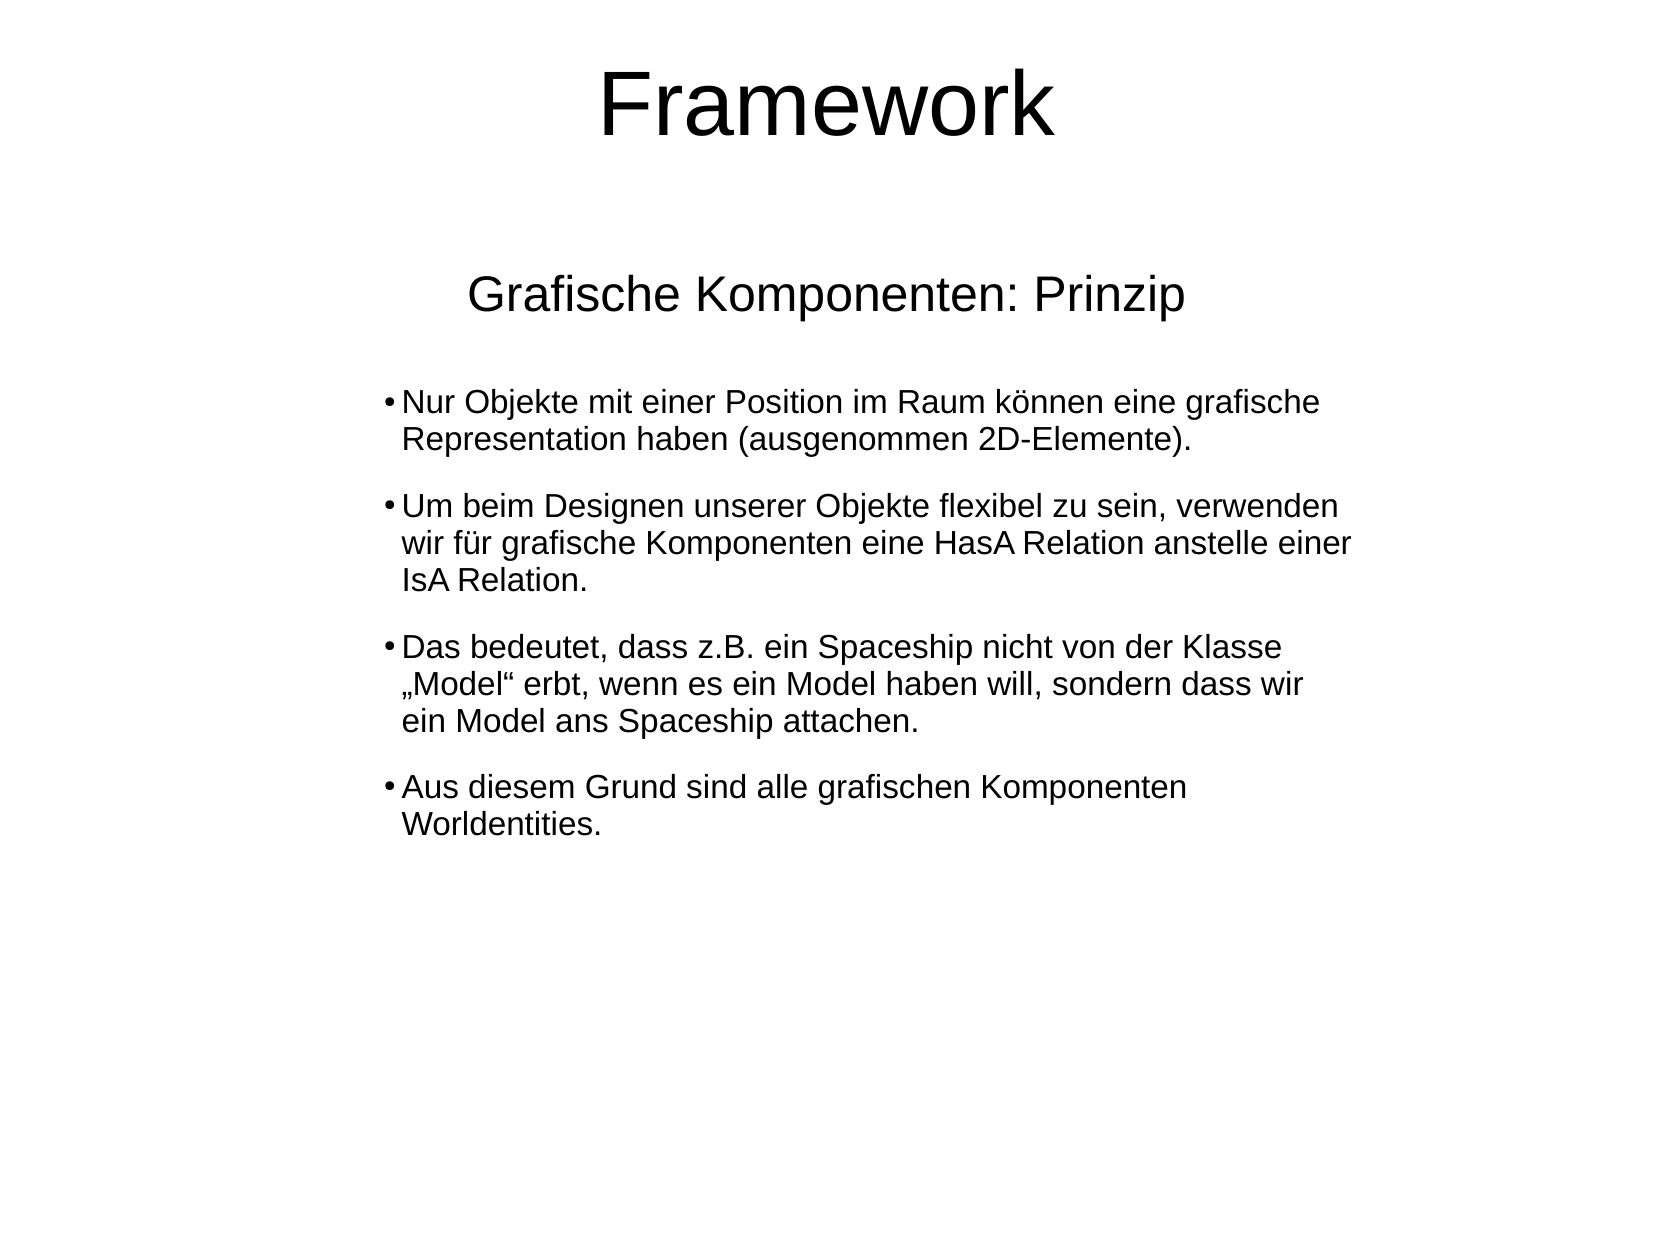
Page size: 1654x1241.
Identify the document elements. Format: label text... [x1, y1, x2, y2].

subtitle Nur Objekte mit einer Position im Raum können eine grafische Representation haben (ausgenommen 2D-Elemente). Um beim Designen unserer Objekte flexibel zu sein, verwenden wir für grafische Komponenten eine HasA Relation anstelle einer IsA Relation. Das bedeutet, dass z.B. ein Spaceship nicht von der Klasse „Model“ erbt, wenn es ein Model haben will, sondern dass wir ein Model ans Spaceship attachen. Aus diesem Grund sind alle grafischen Komponenten Worldentities. [383, 383, 1359, 846]
title Framework [82, 0, 1571, 208]
text_box Grafische Komponenten: Prinzip [82, 265, 1571, 325]
